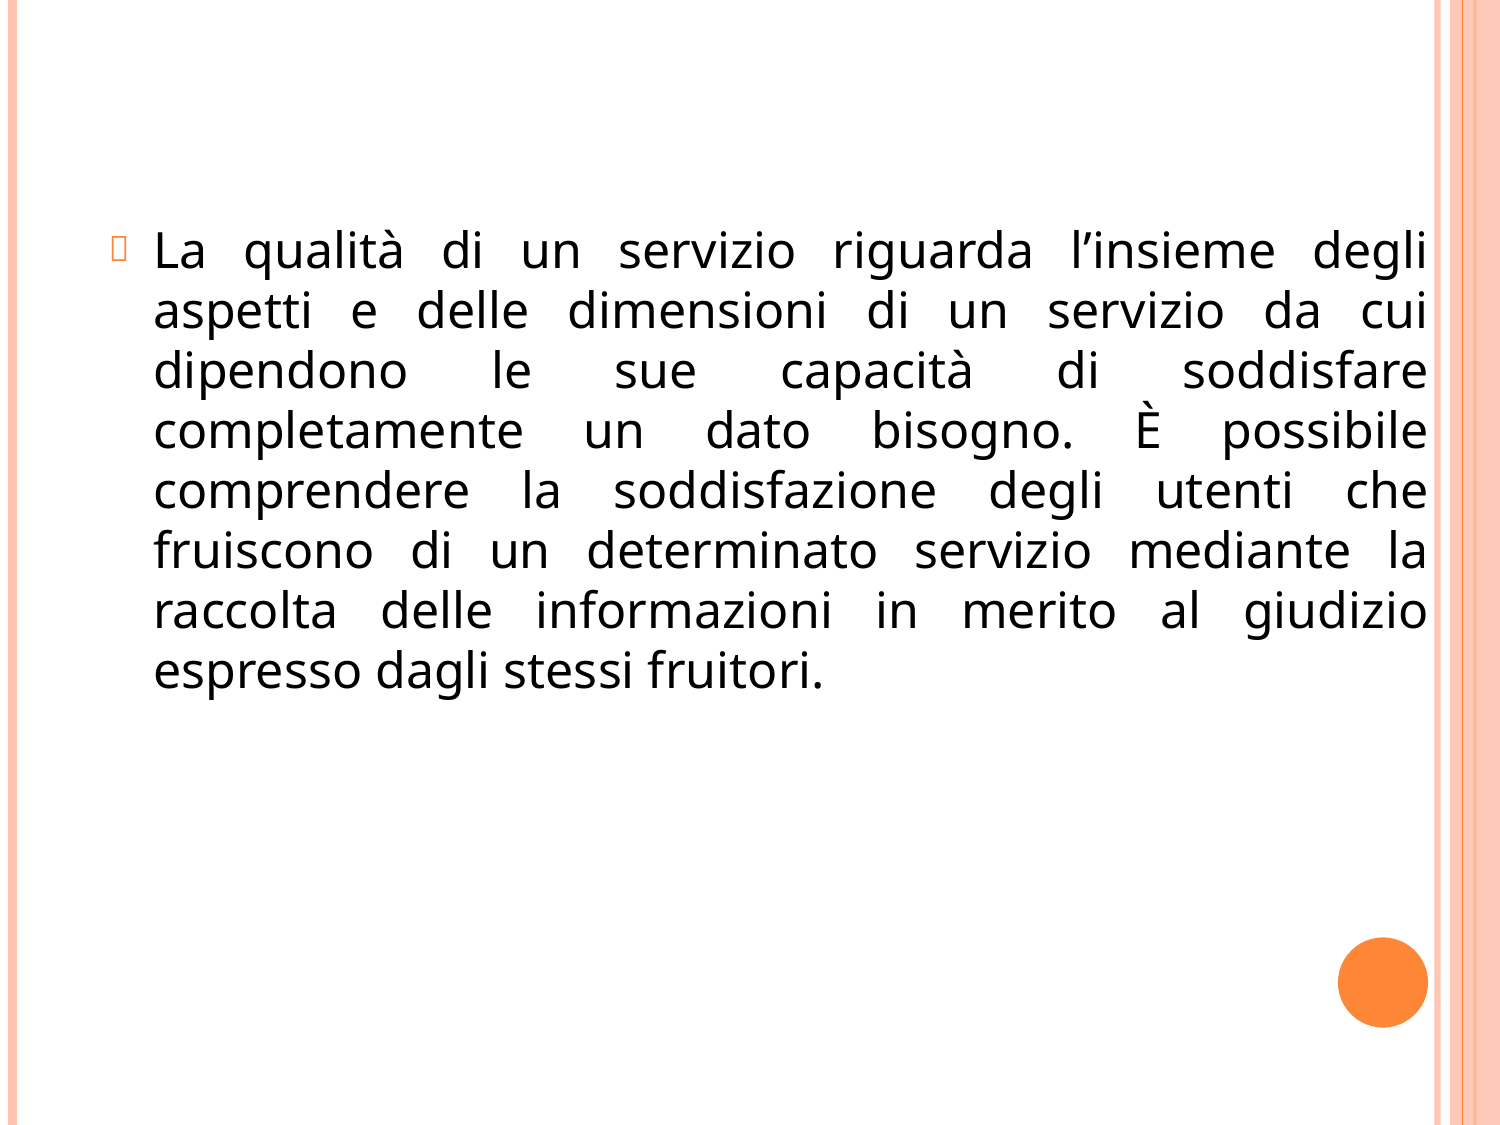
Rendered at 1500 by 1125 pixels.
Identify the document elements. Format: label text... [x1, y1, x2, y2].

list La qualità di un servizio riguarda l’insieme degli aspetti e delle dimensioni di un servizio da cui dipendono le sue capacità di soddisfare completamente un dato bisogno. È possibile comprendere la soddisfazione degli utenti che fruiscono di un determinato servizio mediante la raccolta delle informazioni in merito al giudizio espresso dagli stessi fruitori. [93, 210, 1444, 931]
title [70, 117, 1421, 270]
